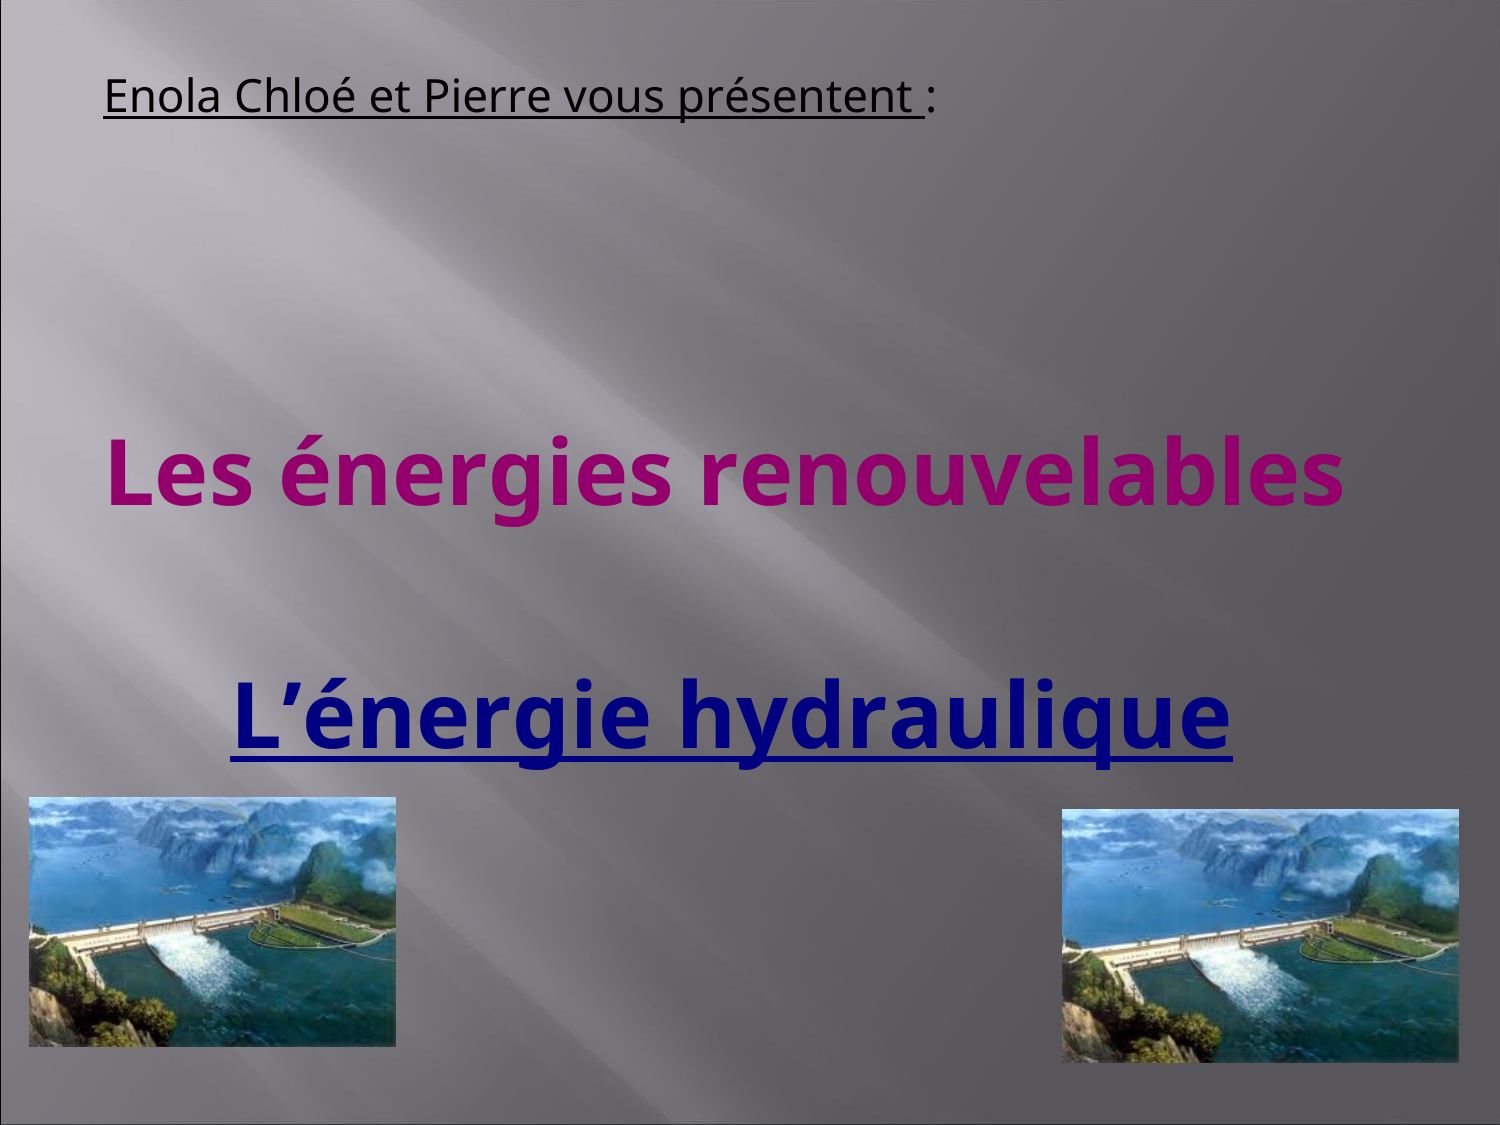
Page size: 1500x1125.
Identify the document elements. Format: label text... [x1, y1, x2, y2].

picture [0, 0, 1500, 1125]
text_box Enola Chloé et Pierre vous présentent : [88, 59, 1270, 129]
text_box L’énergie hydraulique [206, 649, 1257, 938]
text_box Les énergies renouvelables [88, 406, 1418, 532]
